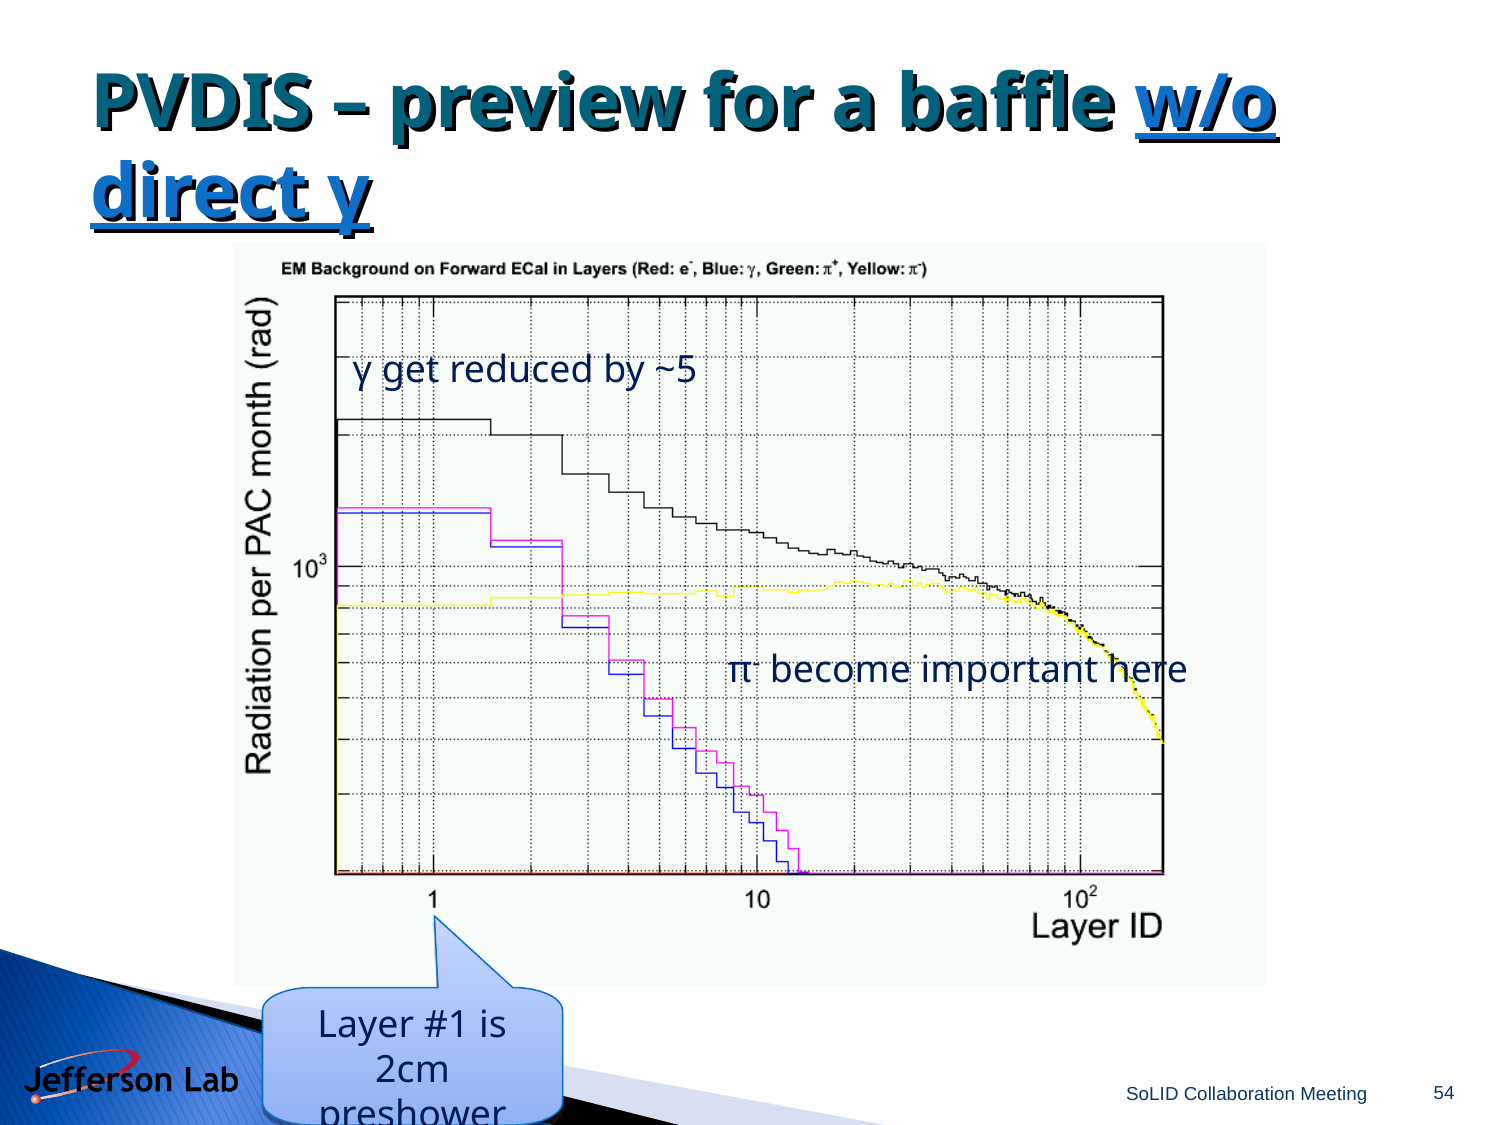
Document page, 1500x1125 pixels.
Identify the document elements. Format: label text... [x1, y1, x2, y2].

text_box π- become important here [713, 637, 1204, 698]
text_box SoLID Collaboration Meeting [1074, 1051, 1418, 1112]
text_box 54 [1418, 1051, 1479, 1112]
title PVDIS – preview for a baffle w/o direct γ [75, 45, 1426, 233]
picture [233, 242, 1267, 986]
text_box γ get reduced by ~5 [338, 337, 713, 398]
text_box Layer #1 is 2cm preshower scint. [262, 915, 563, 1125]
